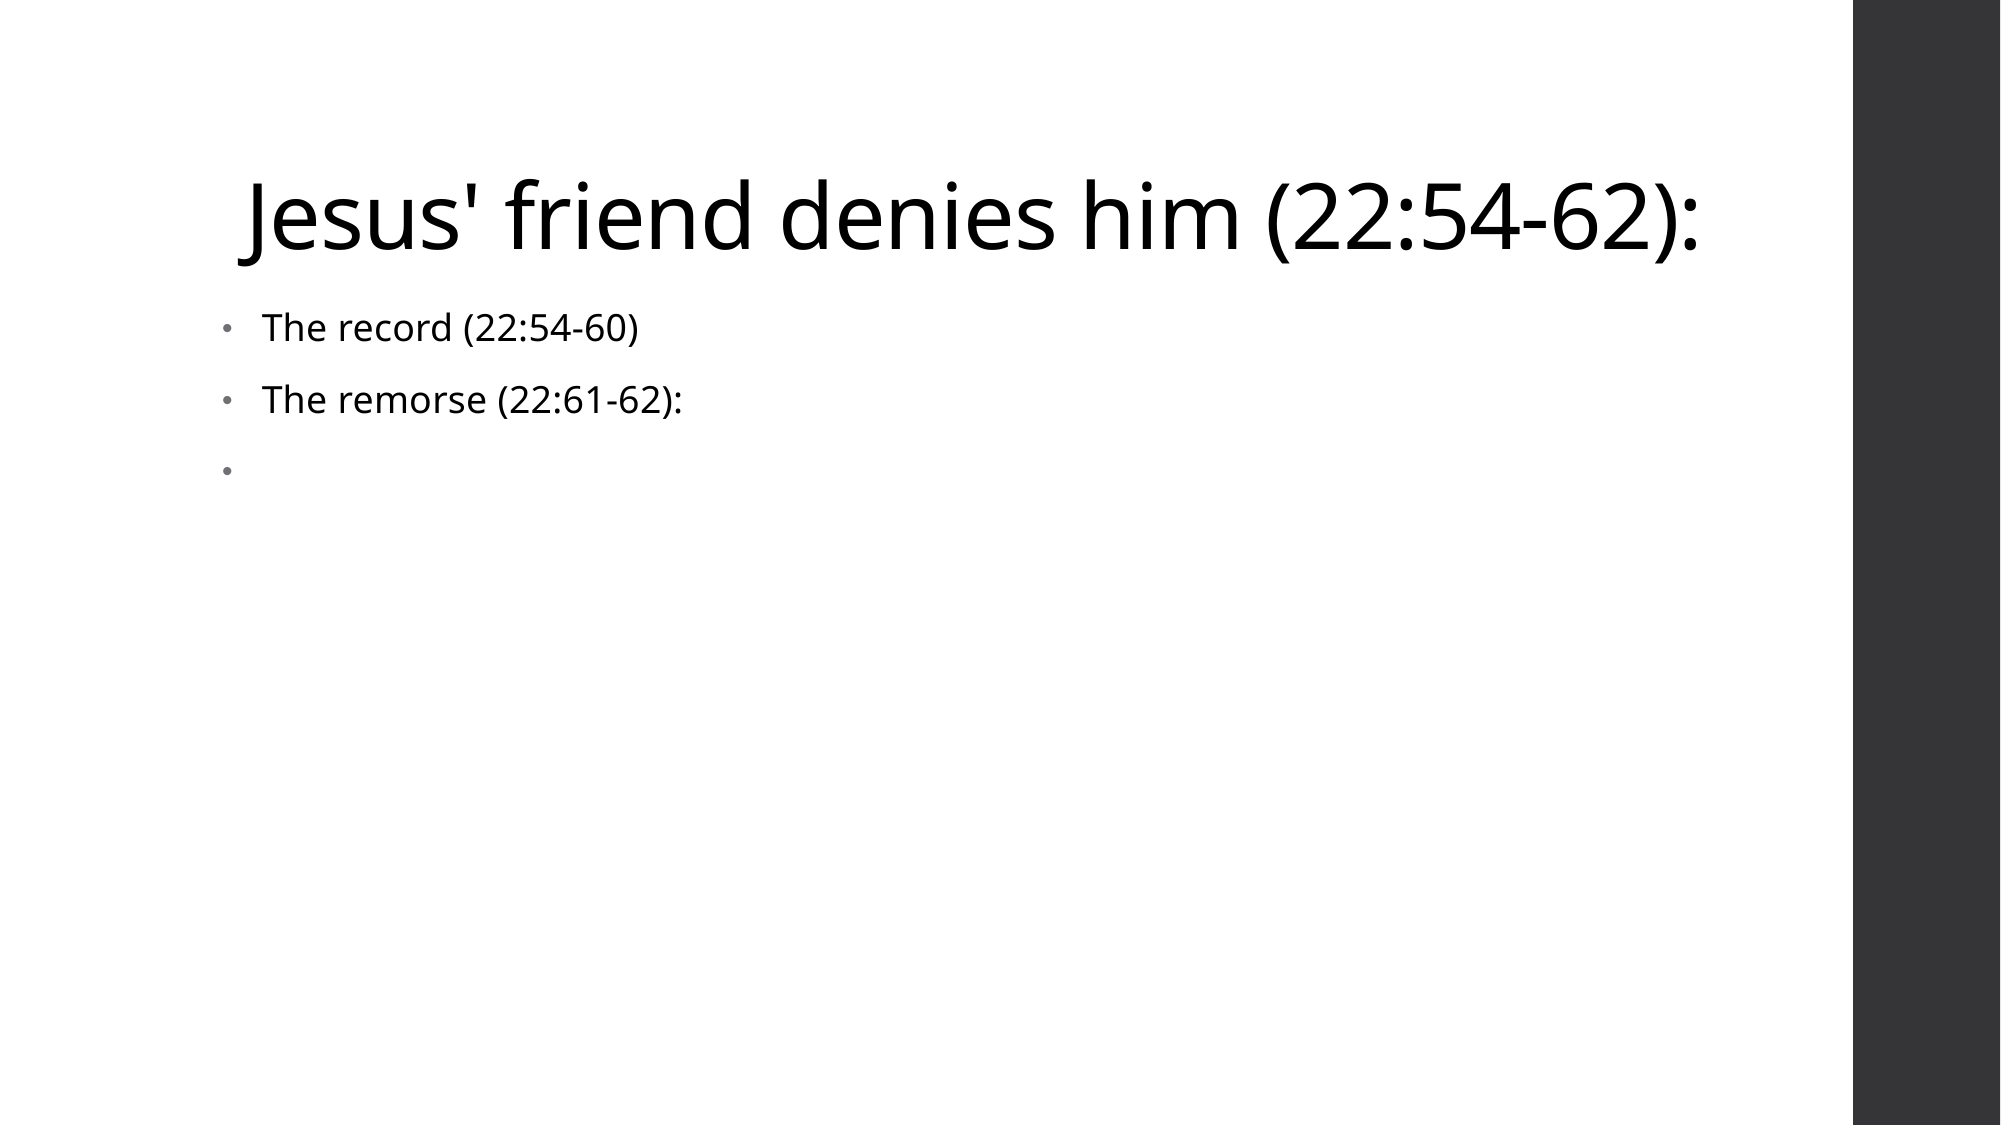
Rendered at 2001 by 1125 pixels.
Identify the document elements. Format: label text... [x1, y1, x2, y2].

title Jesus' friend denies him (22:54-62): [206, 60, 1797, 278]
list The record (22:54-60) The remorse (22:61-62): [206, 299, 1617, 1014]
